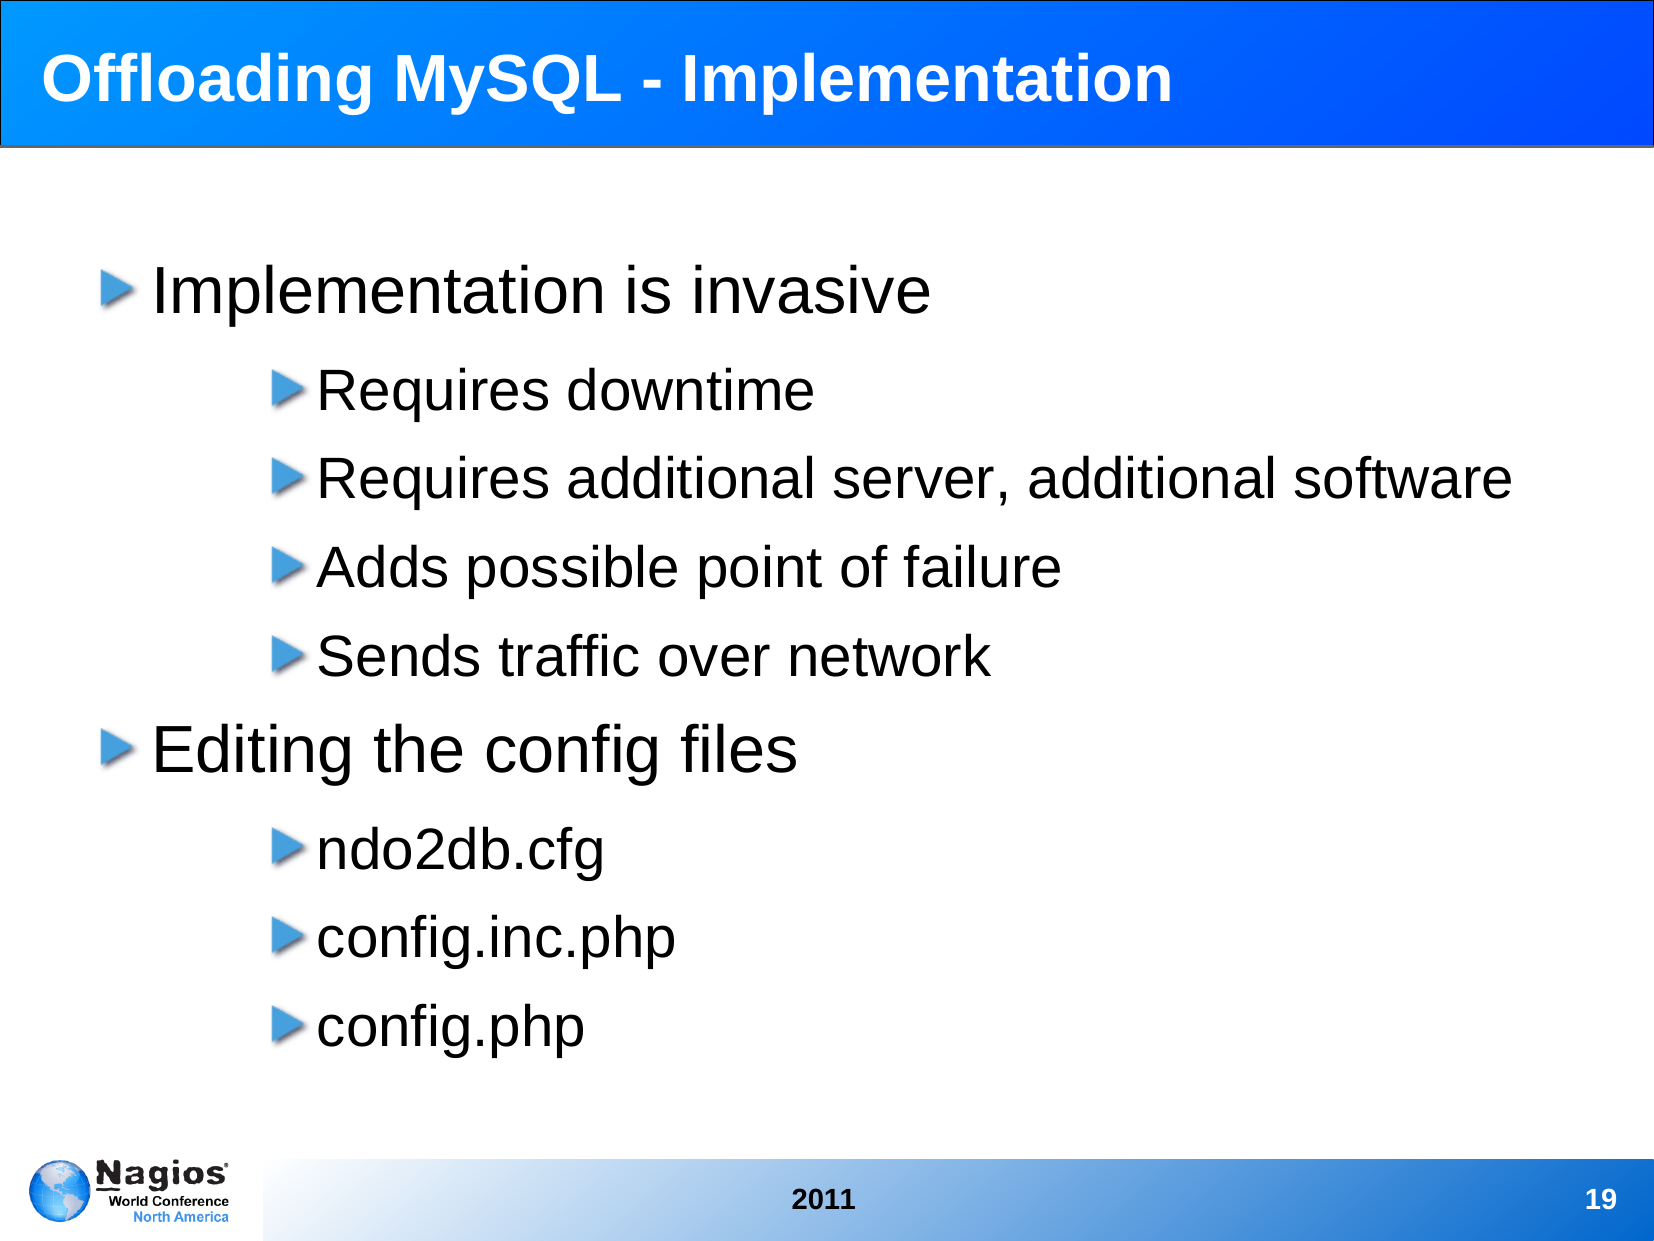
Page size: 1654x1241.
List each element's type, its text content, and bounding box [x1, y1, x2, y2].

picture [29, 1159, 229, 1235]
list Implementation is invasive Requires downtime Requires additional server, additional software Adds possible point of failure Sends traffic over network Editing the config files ndo2db.cfg config.inc.php config.php [80, 253, 1569, 1072]
title Offloading MySQL - Implementation [41, 29, 1248, 127]
